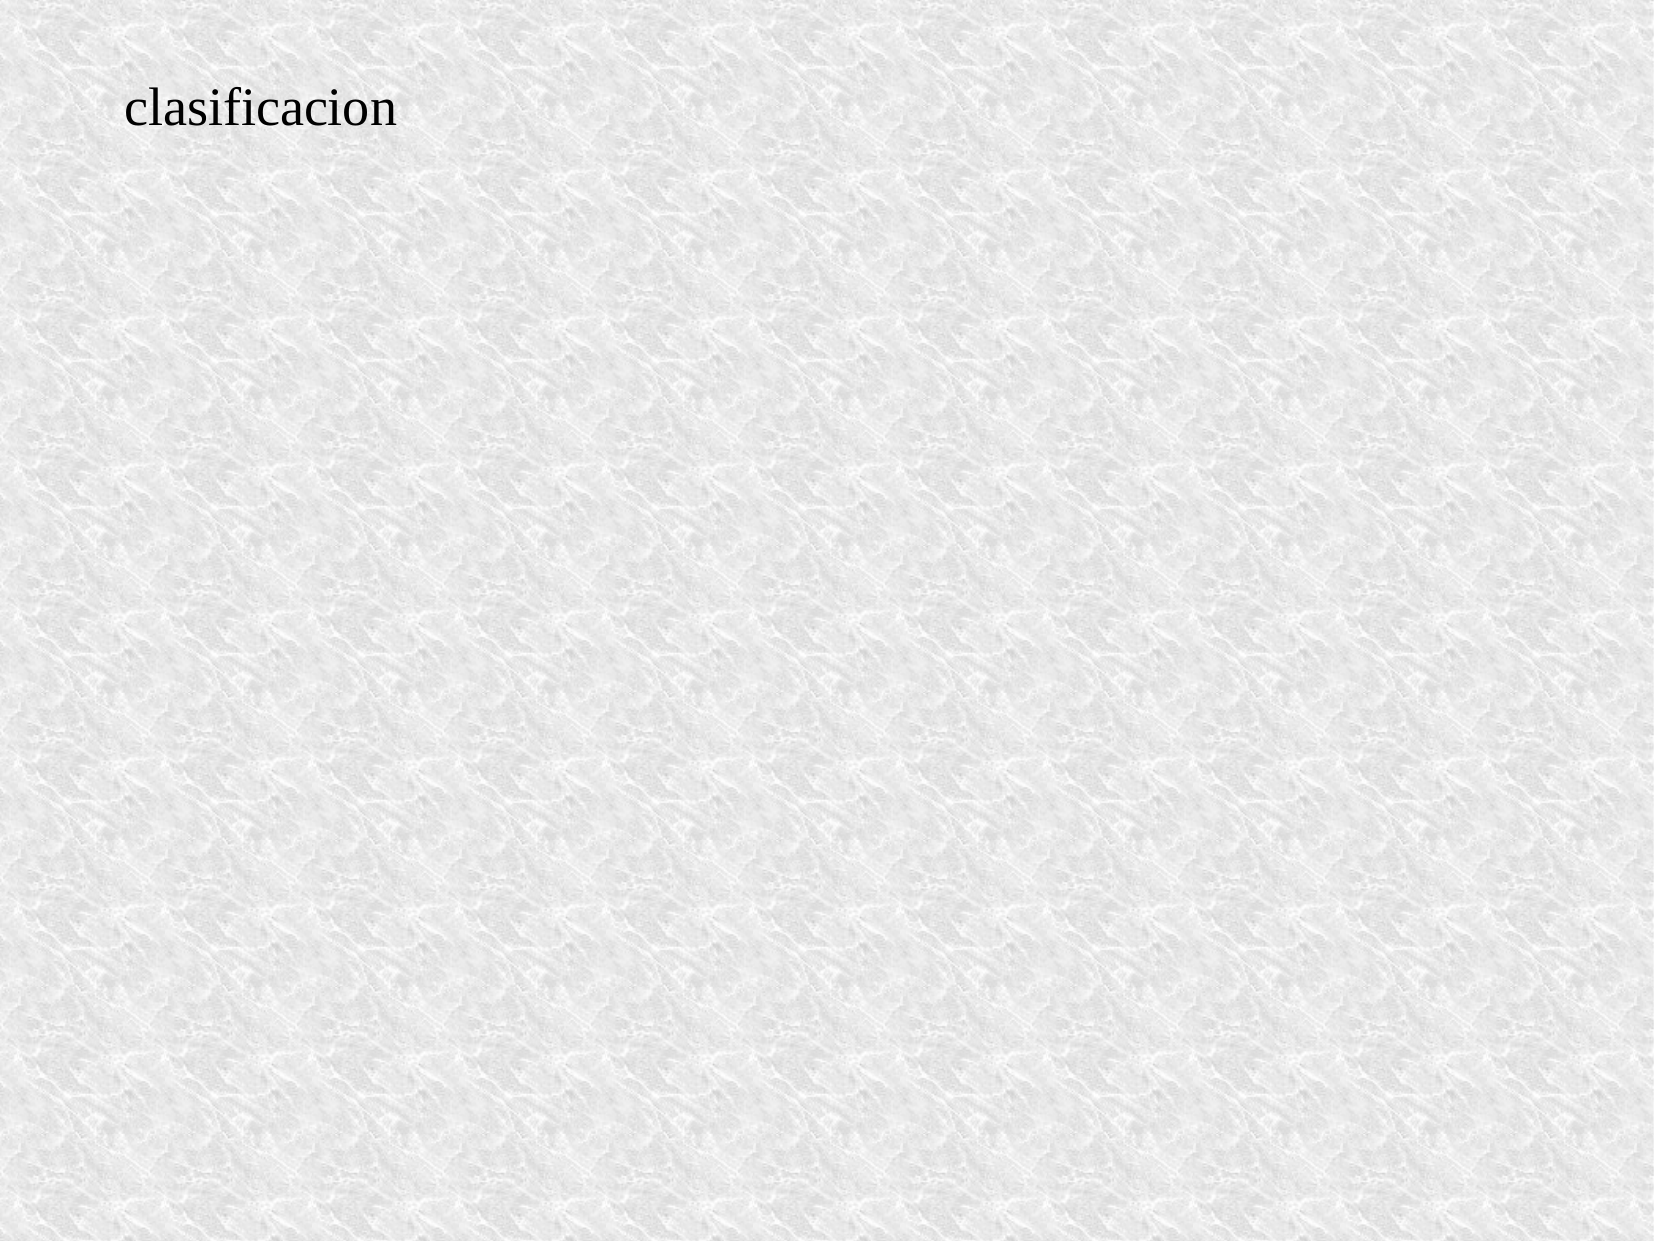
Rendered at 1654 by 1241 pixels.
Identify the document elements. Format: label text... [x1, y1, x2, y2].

picture [0, 0, 1654, 1241]
text_box clasificacion [109, 69, 413, 151]
